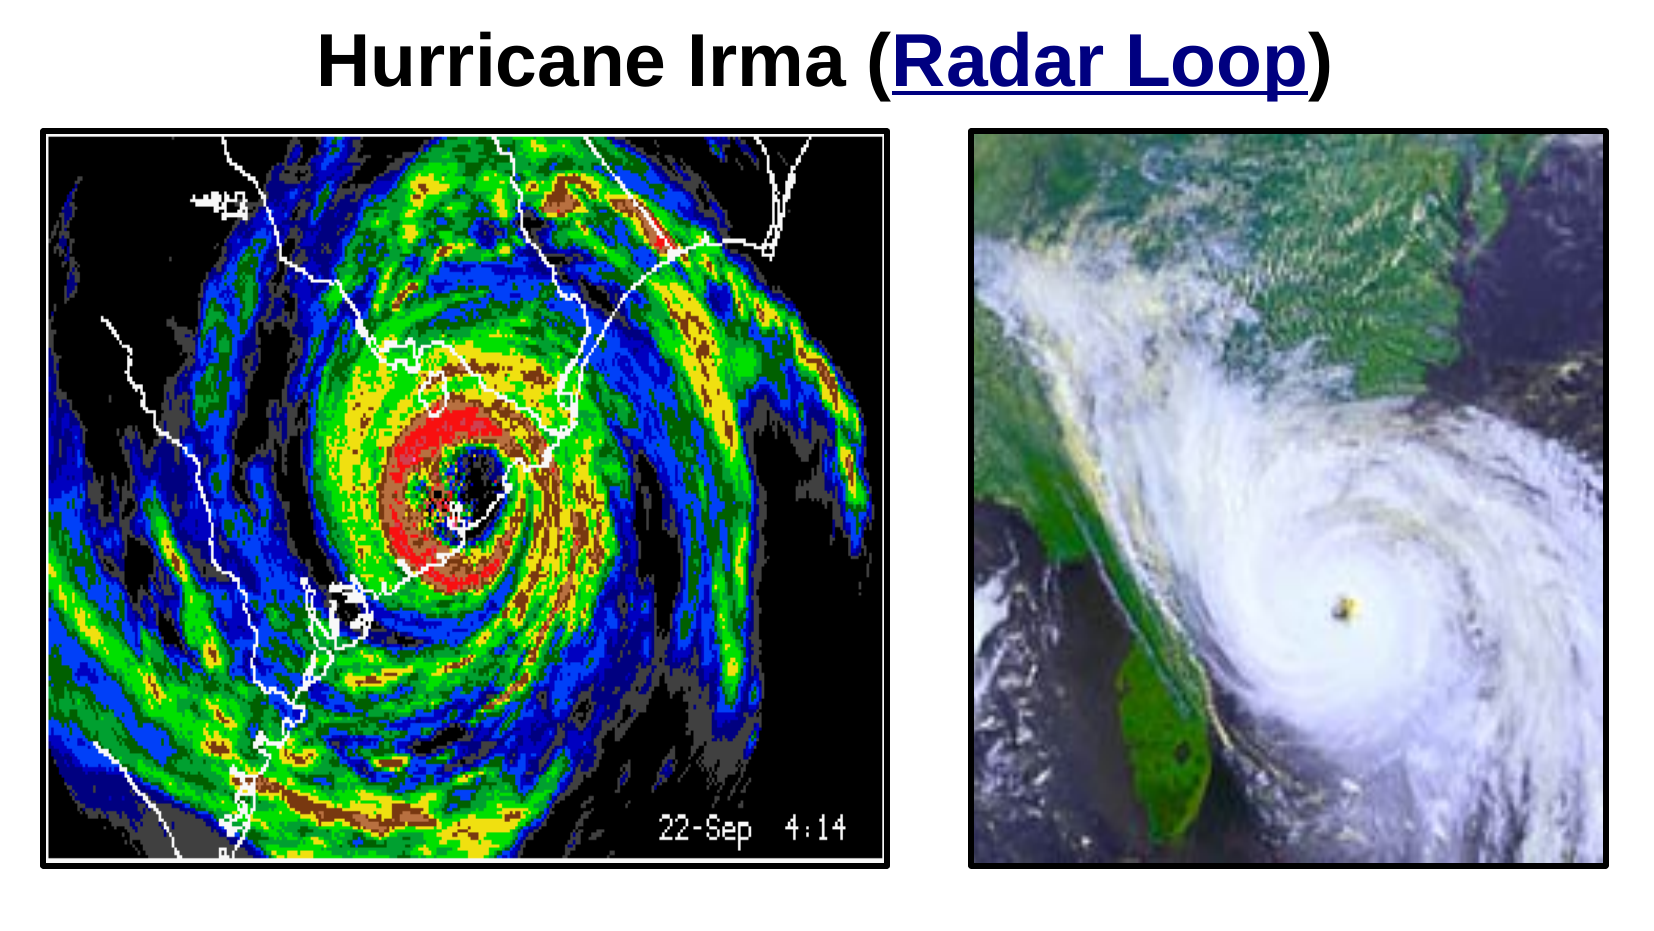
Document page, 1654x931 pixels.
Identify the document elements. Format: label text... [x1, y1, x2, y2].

title Hurricane Irma (Radar Loop) [0, 5, 1654, 107]
picture [46, 134, 885, 863]
picture [973, 134, 1603, 863]
